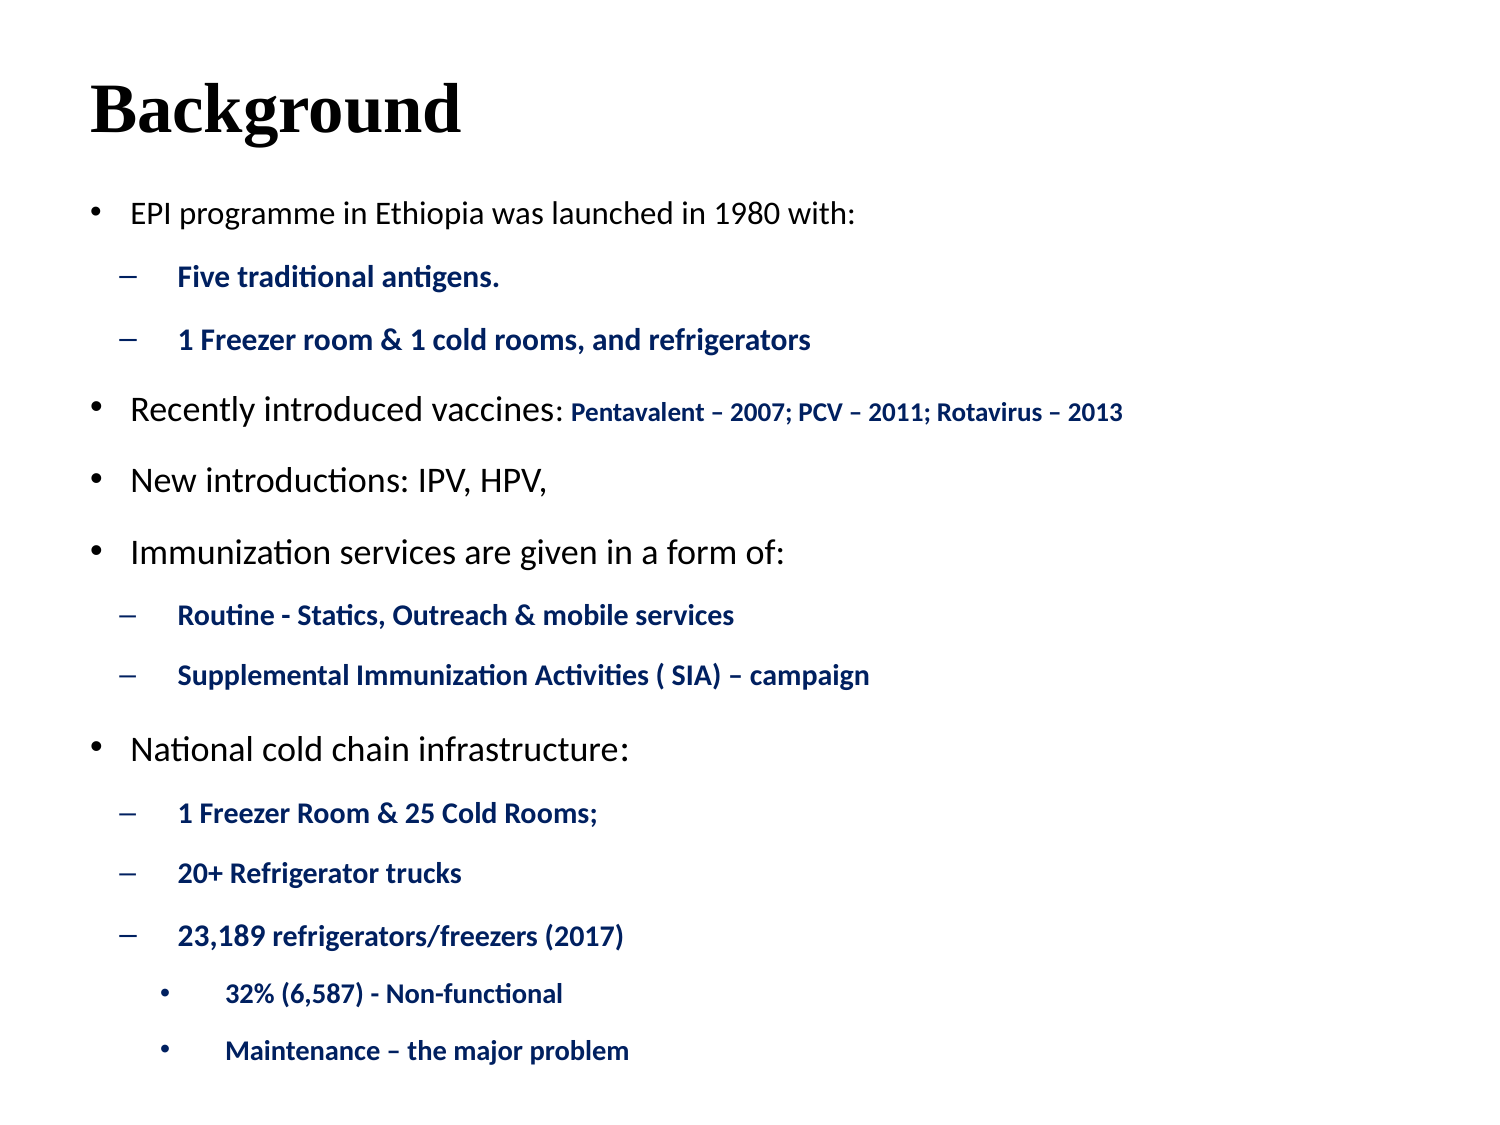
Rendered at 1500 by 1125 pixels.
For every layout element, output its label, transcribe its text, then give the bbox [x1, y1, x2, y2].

title Background [75, 45, 1425, 162]
list EPI programme in Ethiopia was launched in 1980 with: Five traditional antigens. 1 Freezer room & 1 cold rooms, and refrigerators Recently introduced vaccines: Pentavalent – 2007; PCV – 2011; Rotavirus – 2013 New introductions: IPV, HPV, Immunization services are given in a form of: Routine - Statics, Outreach & mobile services Supplemental Immunization Activities ( SIA) – campaign National cold chain infrastructure: 1 Freezer Room & 25 Cold Rooms; 20+ Refrigerator trucks 23,189 refrigerators/freezers (2017) 32% (6,587) - Non-functional Maintenance – the major problem [75, 162, 1425, 1075]
